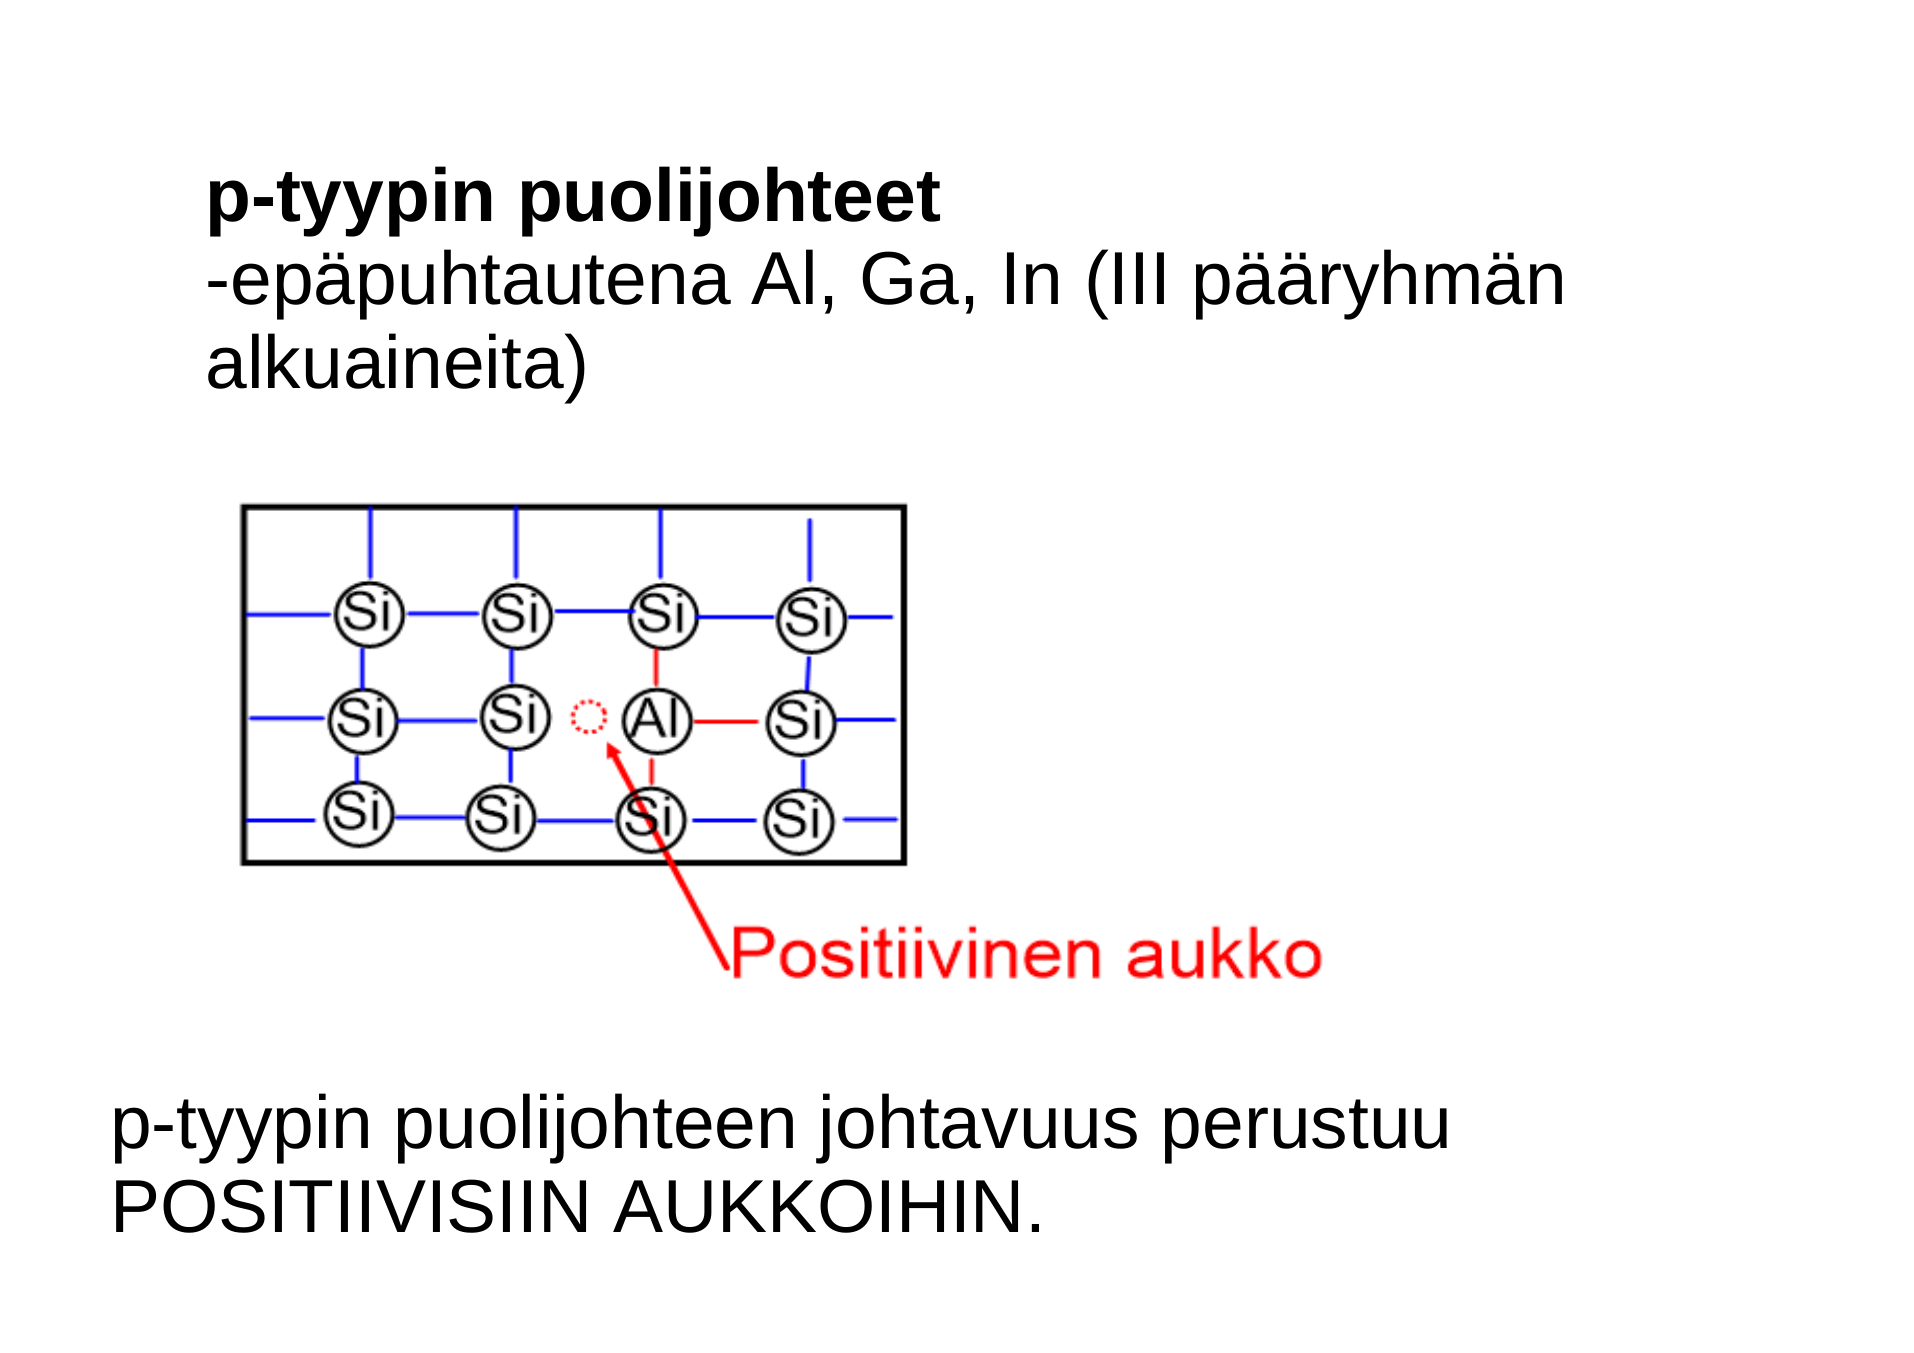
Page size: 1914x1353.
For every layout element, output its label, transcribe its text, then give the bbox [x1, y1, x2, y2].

text_box p-tyypin puolijohteet -epäpuhtautena Al, Ga, In (III pääryhmän alkuaineita) [190, 141, 1832, 525]
text_box p-tyypin puolijohteen johtavuus perustuu POSITIIVISIIN AUKKOIHIN. [95, 1068, 1862, 1269]
picture [209, 460, 1381, 1018]
